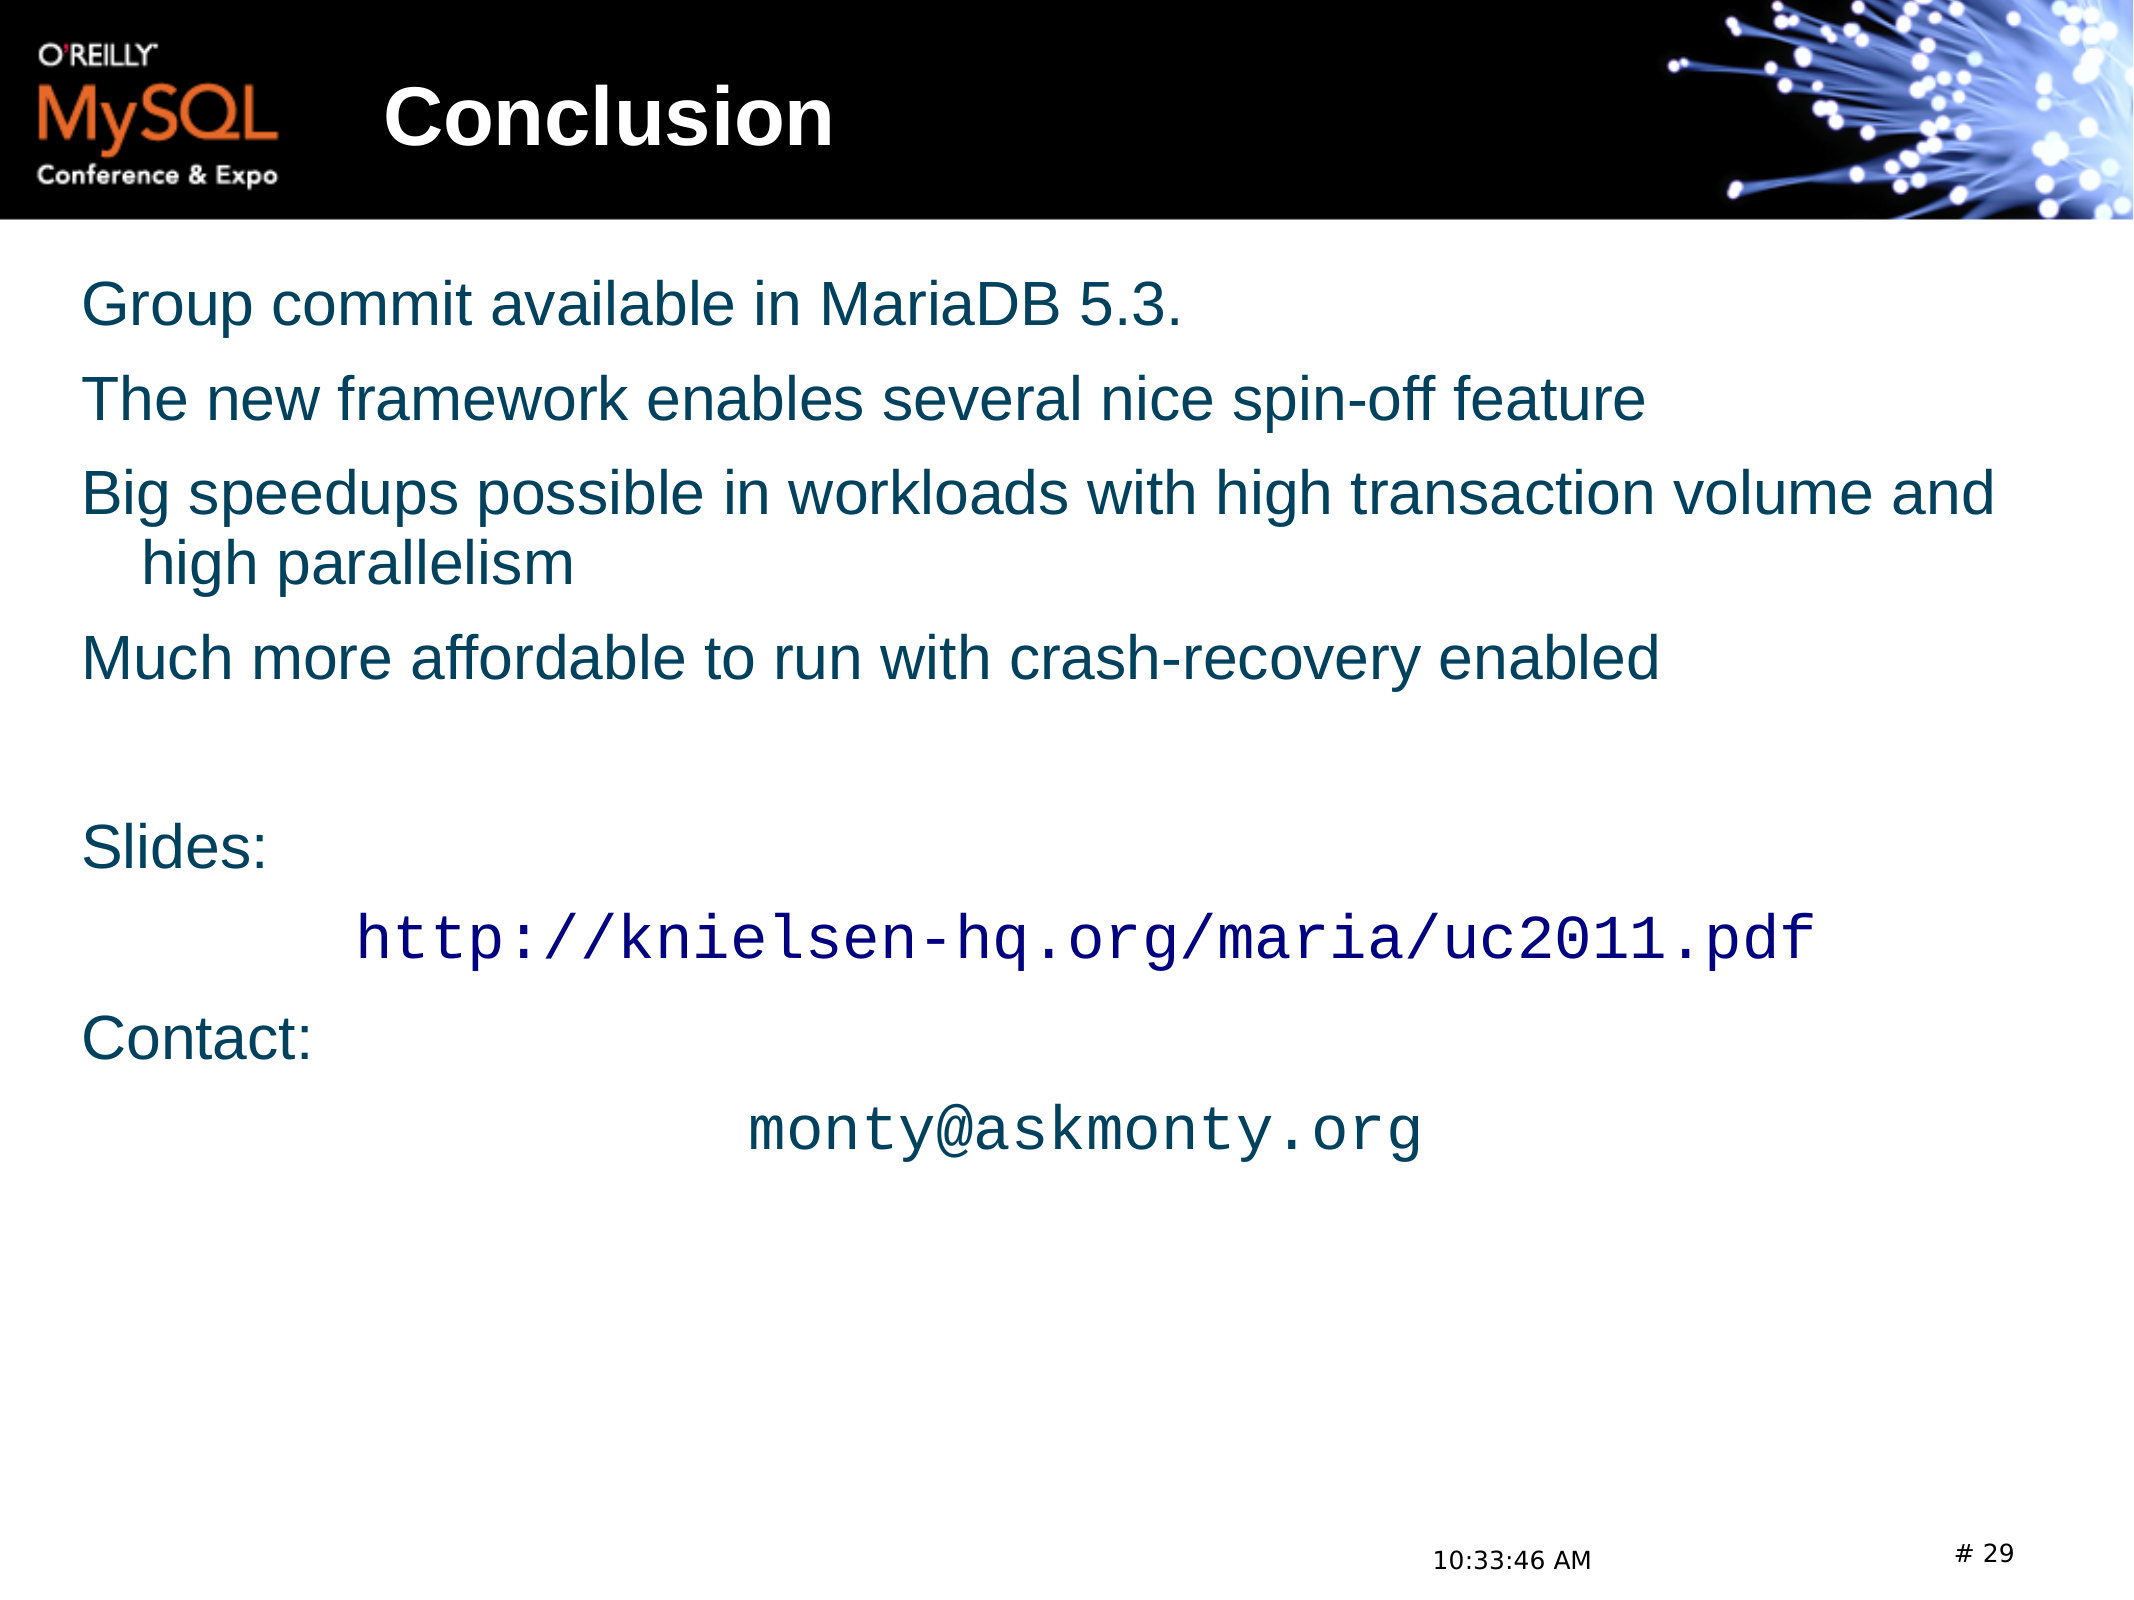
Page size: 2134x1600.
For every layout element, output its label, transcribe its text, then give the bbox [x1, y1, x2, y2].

title Conclusion [374, 38, 2103, 195]
picture [0, 0, 2134, 1600]
list Group commit available in MariaDB 5.3. The new framework enables several nice spin-off feature Big speedups possible in workloads with high transaction volume and high parallelism Much more affordable to run with crash-recovery enabled Slides: http://knielsen-hq.org/maria/uc2011.pdf Contact: monty@askmonty.org [0, 260, 2100, 1335]
